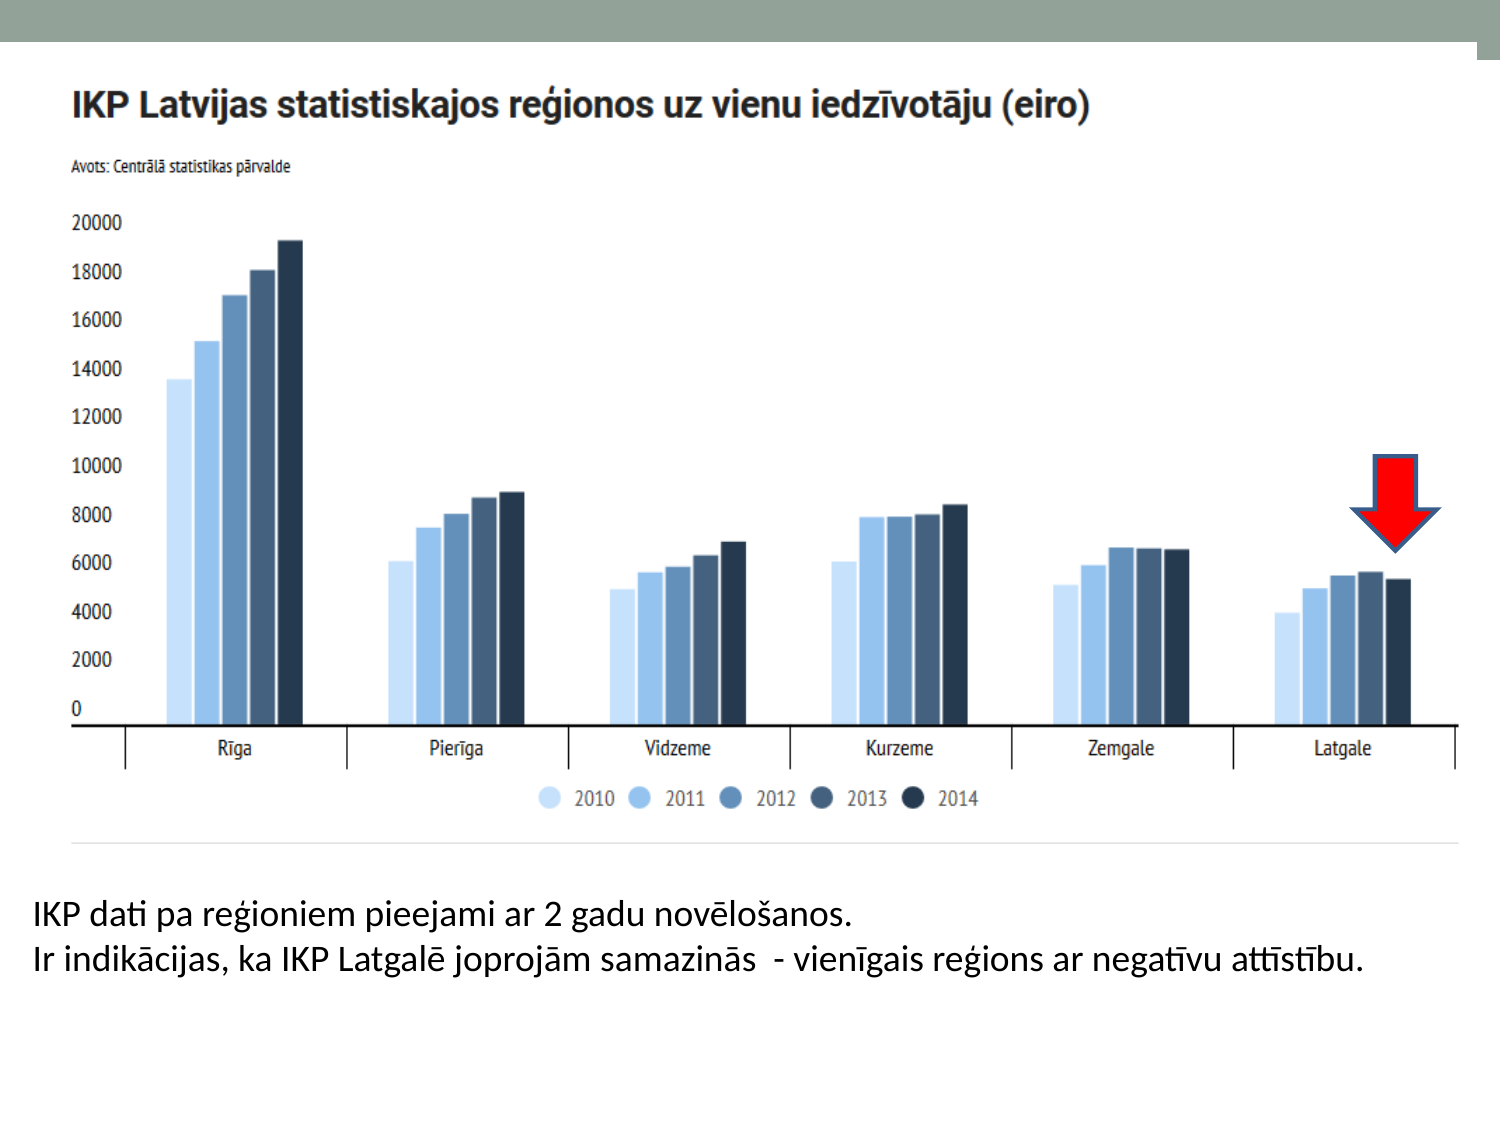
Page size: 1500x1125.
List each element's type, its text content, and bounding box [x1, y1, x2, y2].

text_box [1354, 456, 1437, 551]
picture [0, 42, 1477, 844]
text_box IKP dati pa reģioniem pieejami ar 2 gadu novēlošanos. Ir indikācijas, ka IKP Latgalē joprojām samazinās - vienīgais reģions ar negatīvu attīstību. [17, 881, 1500, 1033]
